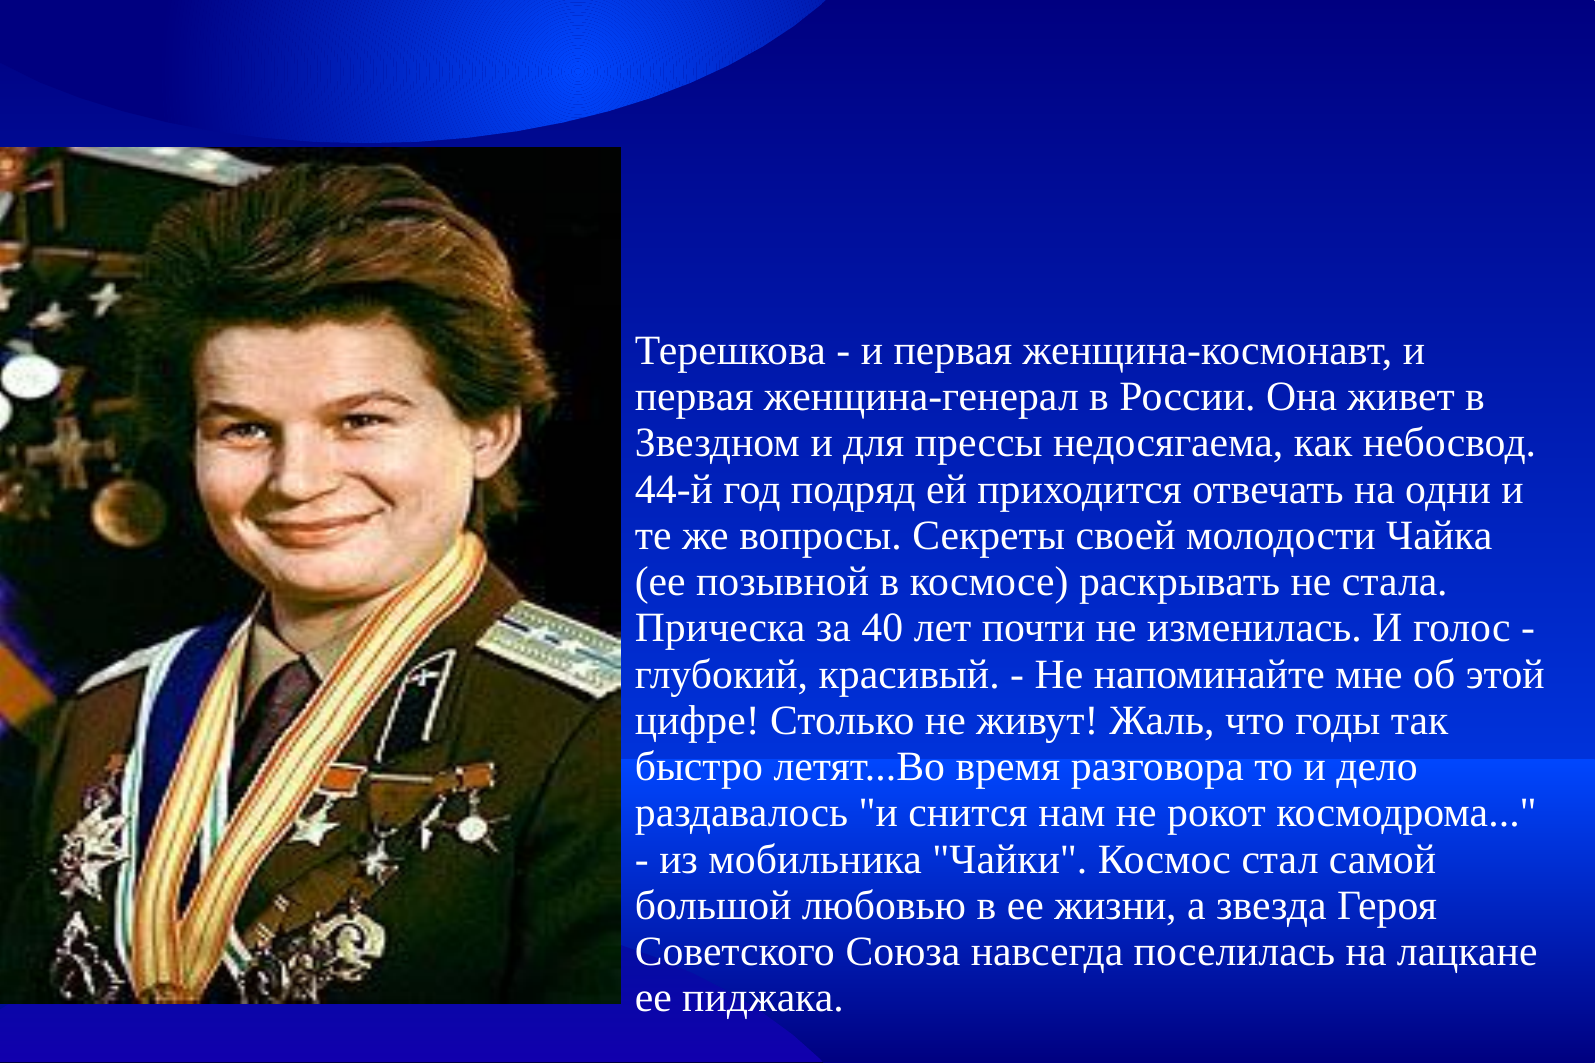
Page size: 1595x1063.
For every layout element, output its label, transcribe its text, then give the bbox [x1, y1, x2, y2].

text_box Терешкова - и первая женщина-космонавт, и первая женщина-генерал в России. Она живет в Звездном и для прессы недосягаема, как небосвод. 44-й год подряд ей приходится отвечать на одни и те же вопросы. Секреты своей молодости Чайка (ее позывной в космосе) раскрывать не стала. Прическа за 40 лет почти не изменилась. И голос - глубокий, красивый. - Не напоминайте мне об этой цифре! Столько не живут! Жаль, что годы так быстро летят...Во время разговора то и дело раздавалось "и снится нам не рокот космодрома..." - из мобильника "Чайки". Космос стал самой большой любовью в ее жизни, а звезда Героя Советского Союза навсегда поселилась на лацкане ее пиджака. [620, 147, 1565, 1063]
picture [0, 147, 621, 1004]
